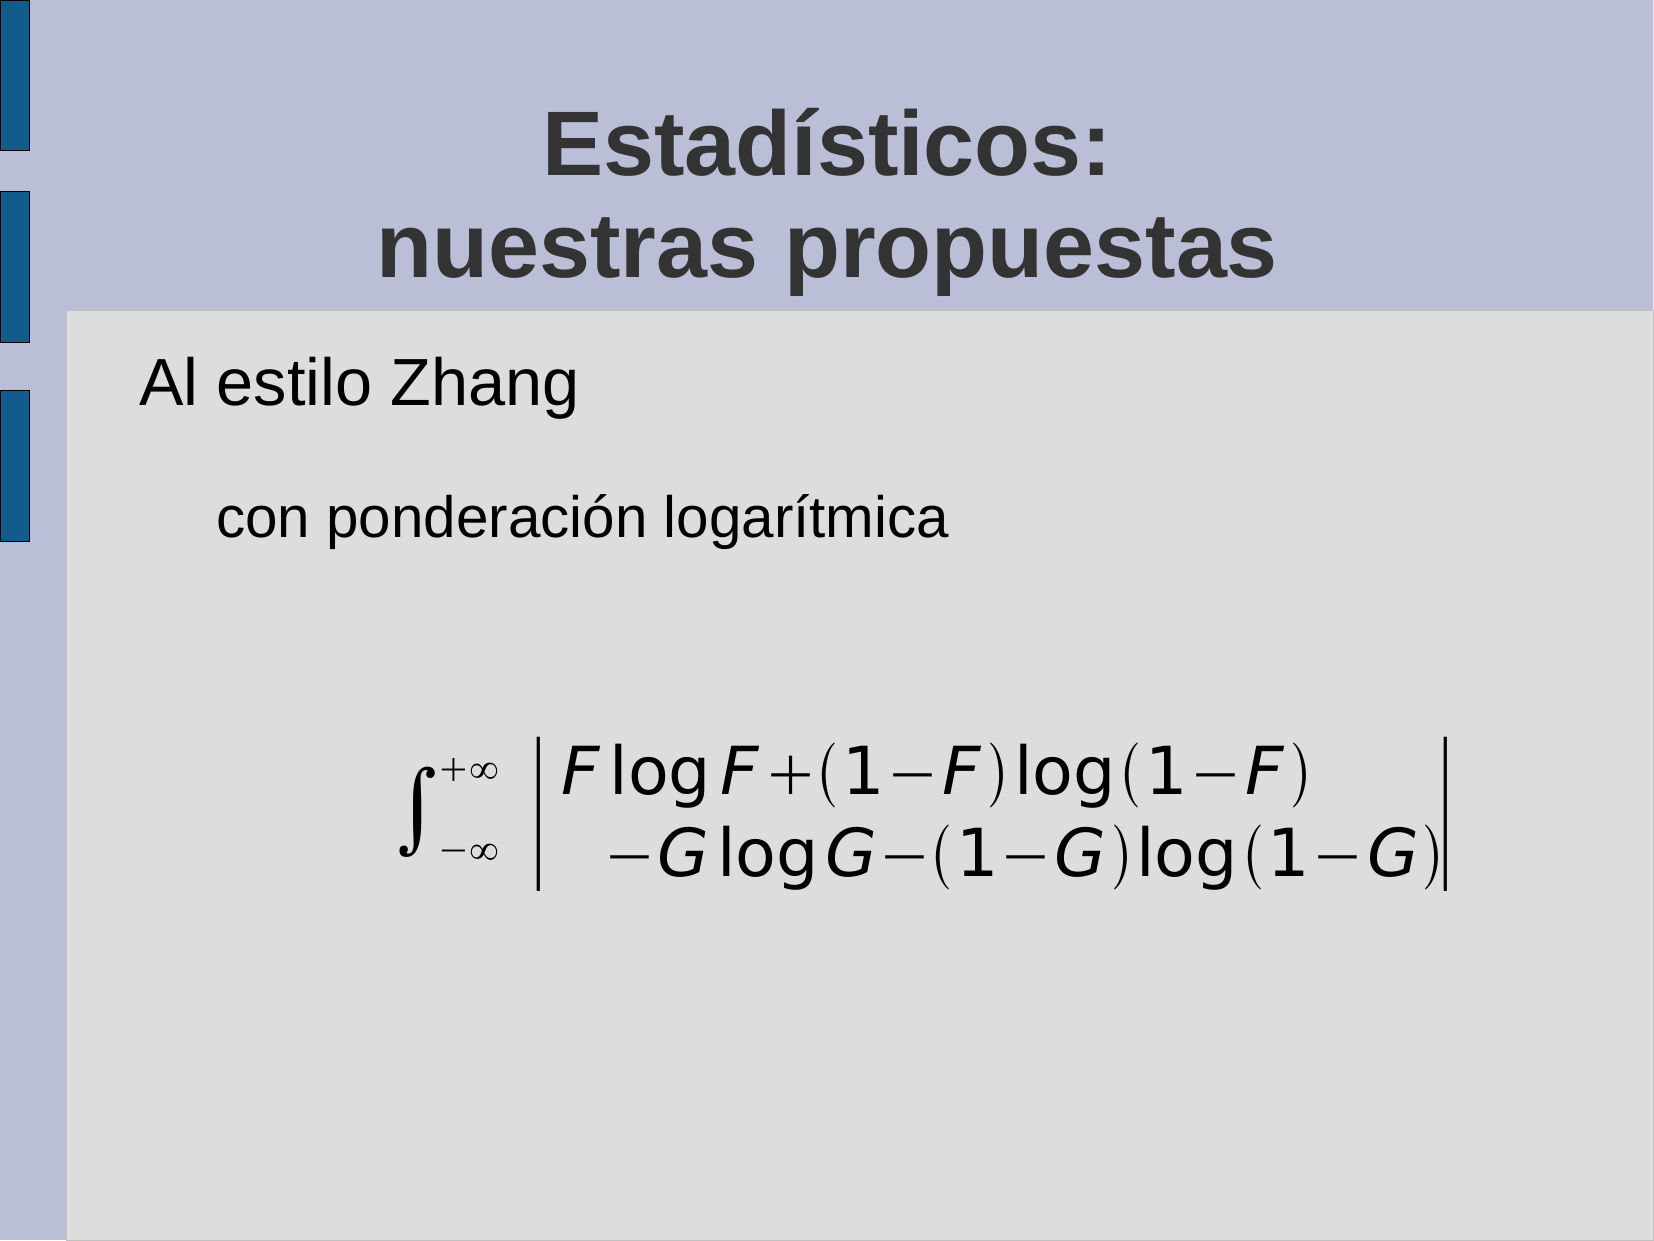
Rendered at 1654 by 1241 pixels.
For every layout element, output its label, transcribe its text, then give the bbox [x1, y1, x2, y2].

list Al estilo Zhang con ponderación logarítmica [121, 344, 1565, 1127]
chart [382, 732, 1466, 894]
title Estadísticos: nuestras propuestas [121, 87, 1534, 302]
